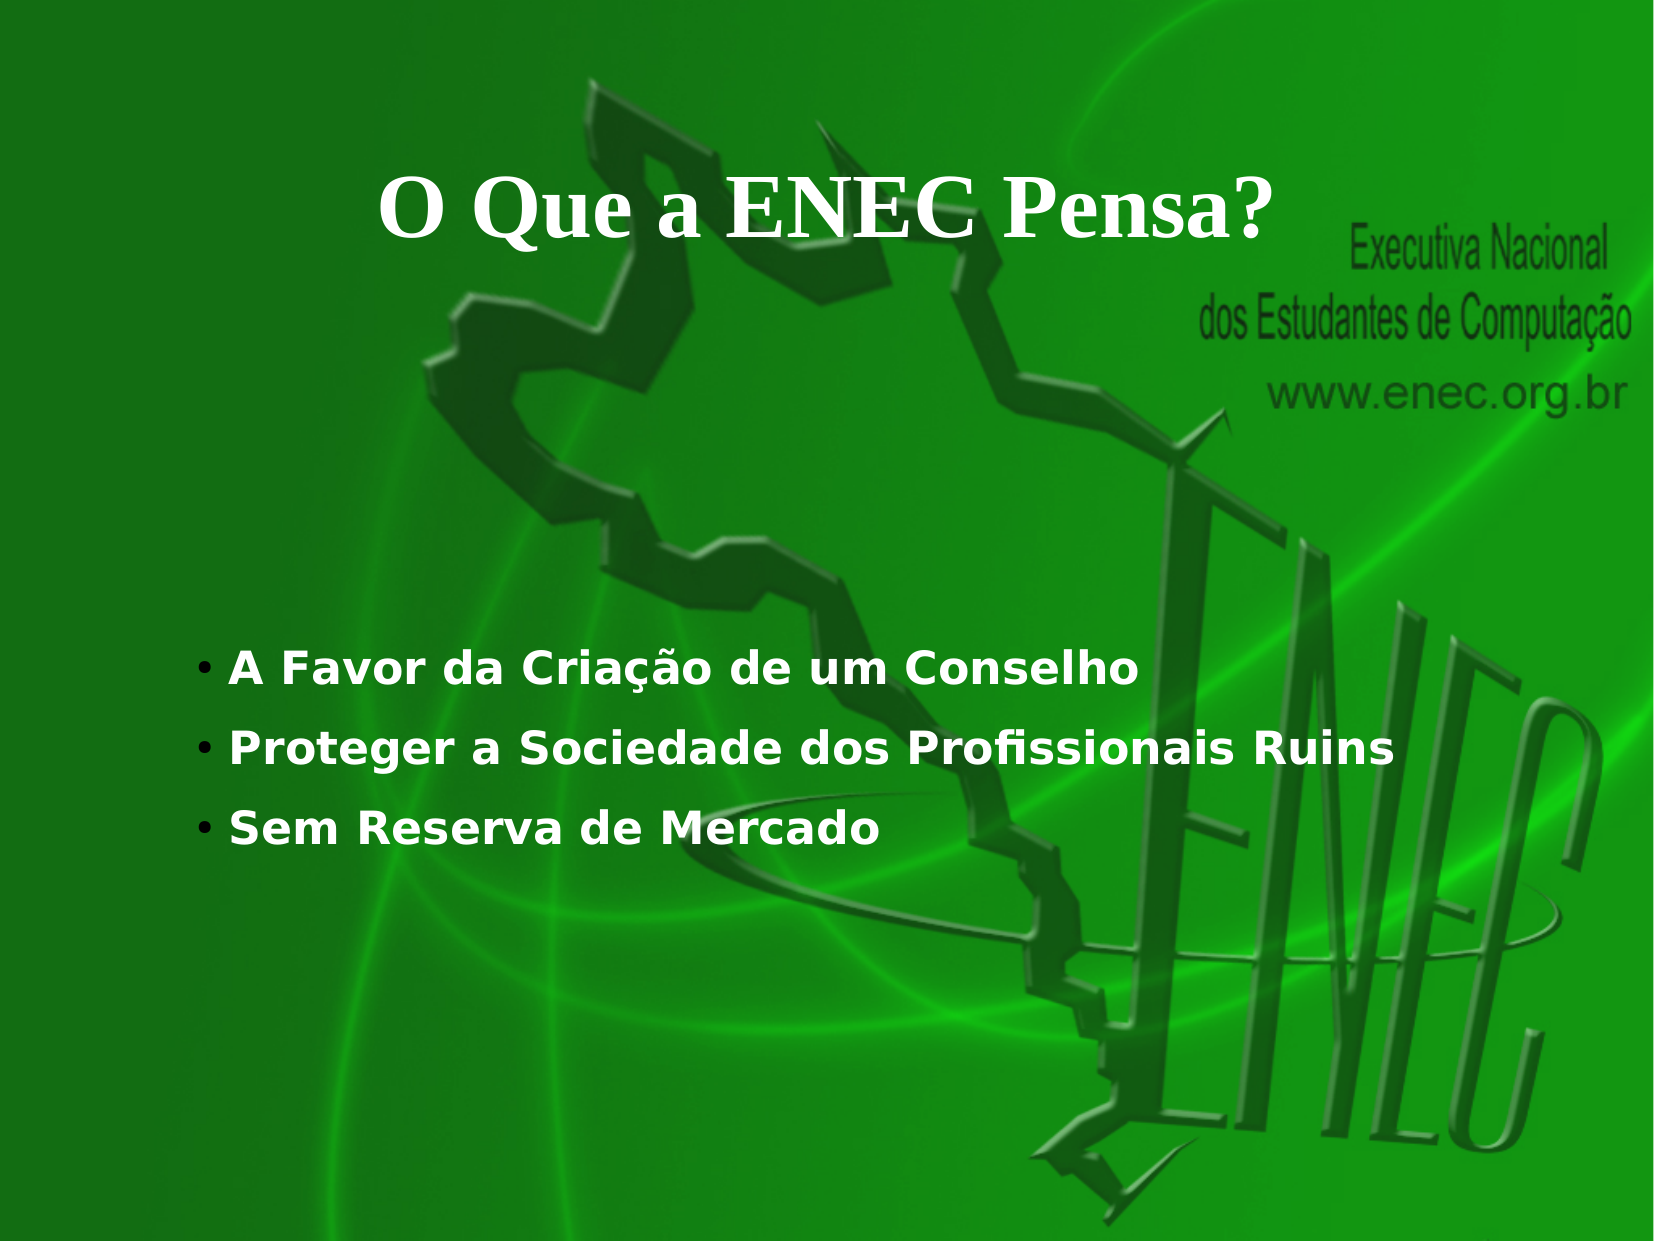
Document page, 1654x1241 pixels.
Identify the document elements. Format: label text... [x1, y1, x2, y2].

title O Que a ENEC Pensa? [121, 103, 1534, 311]
text_box A Favor da Criação de um Conselho Proteger a Sociedade dos Profissionais Ruins Sem Reserva de Mercado [121, 345, 1534, 1127]
picture [0, 0, 1654, 1241]
